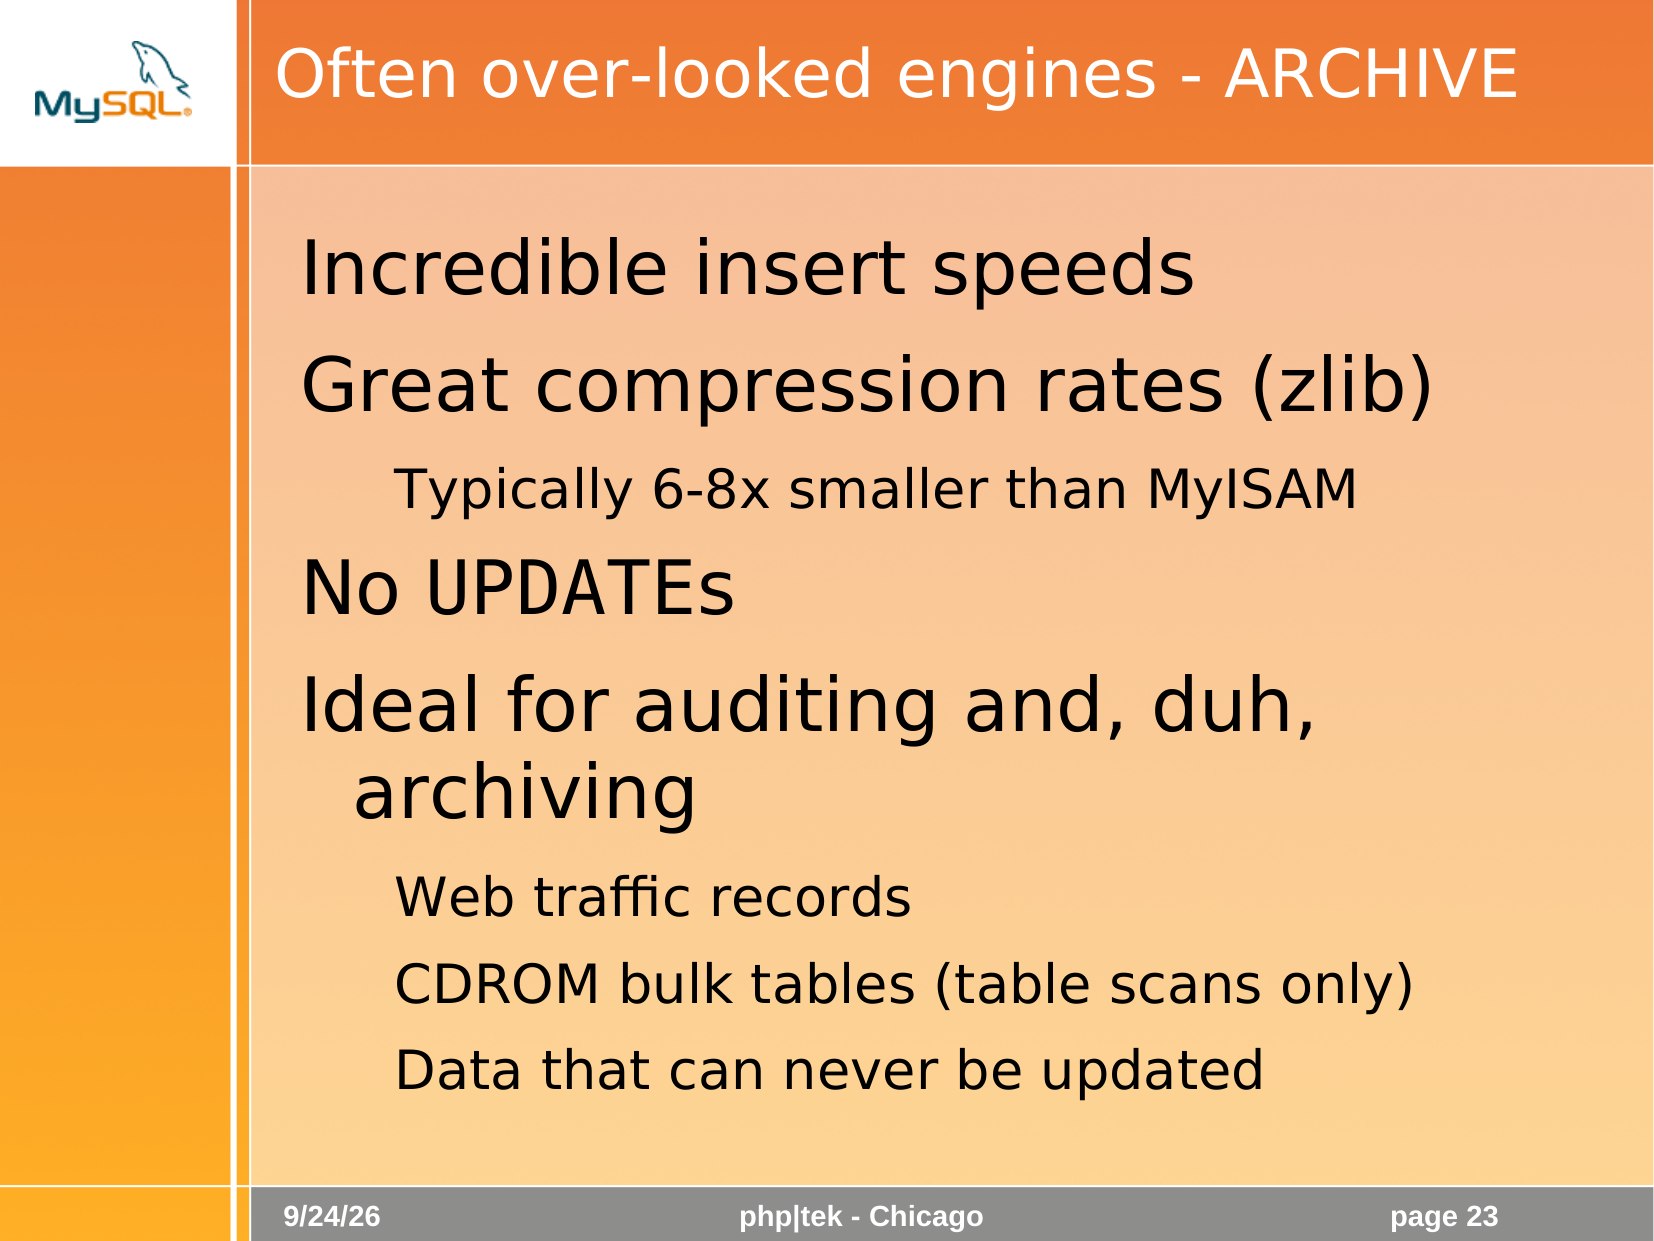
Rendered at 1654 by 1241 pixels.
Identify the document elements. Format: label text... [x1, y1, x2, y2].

list Incredible insert speeds Great compression rates (zlib) Typically 6-8x smaller than MyISAM No UPDATEs Ideal for auditing and, duh, archiving Web traffic records CDROM bulk tables (table scans only) Data that can never be updated [300, 225, 1613, 1163]
title Often over-looked engines - ARCHIVE [274, 11, 1624, 137]
picture [35, 41, 192, 123]
picture [0, 0, 1654, 1241]
